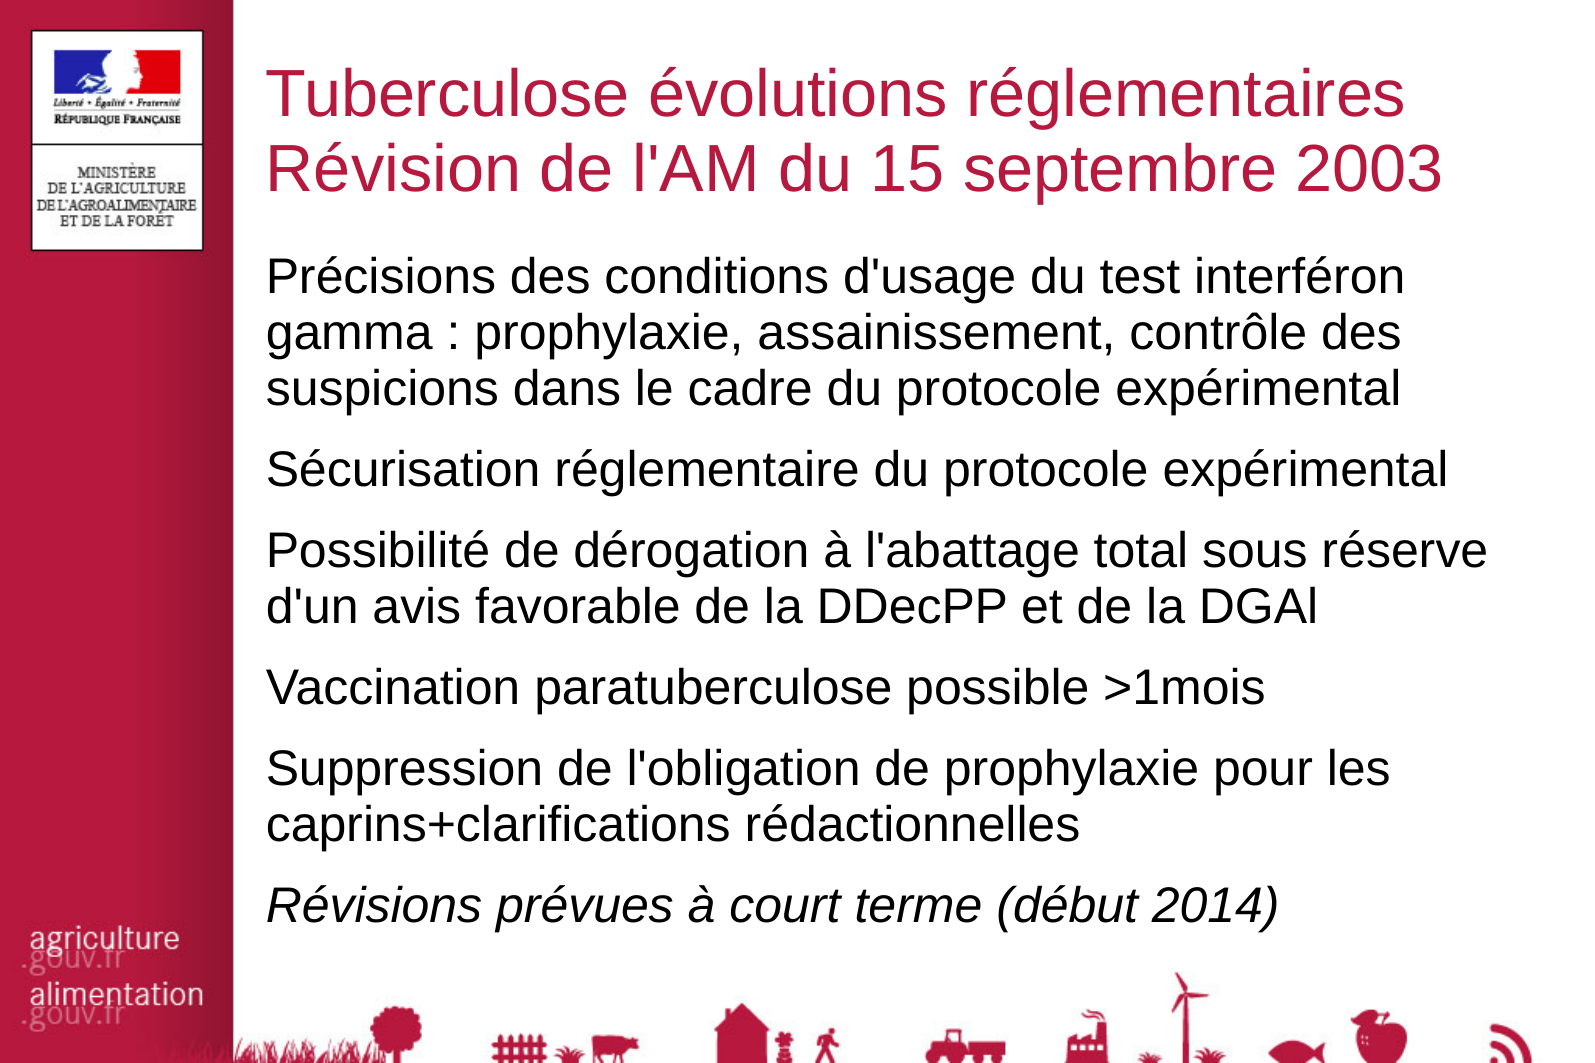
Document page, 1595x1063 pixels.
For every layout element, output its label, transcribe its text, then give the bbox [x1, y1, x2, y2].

picture [0, 0, 1594, 1063]
title Tuberculose évolutions réglementaires Révision de l'AM du 15 septembre 2003 [265, 42, 1536, 220]
list Précisions des conditions d'usage du test interféron gamma : prophylaxie, assainissement, contrôle des suspicions dans le cadre du protocole expérimental Sécurisation réglementaire du protocole expérimental Possibilité de dérogation à l'abattage total sous réserve d'un avis favorable de la DDecPP et de la DGAl Vaccination paratuberculose possible >1mois Suppression de l'obligation de prophylaxie pour les caprins+clarifications rédactionnelles Révisions prévues à court terme (début 2014) [265, 248, 1536, 1034]
